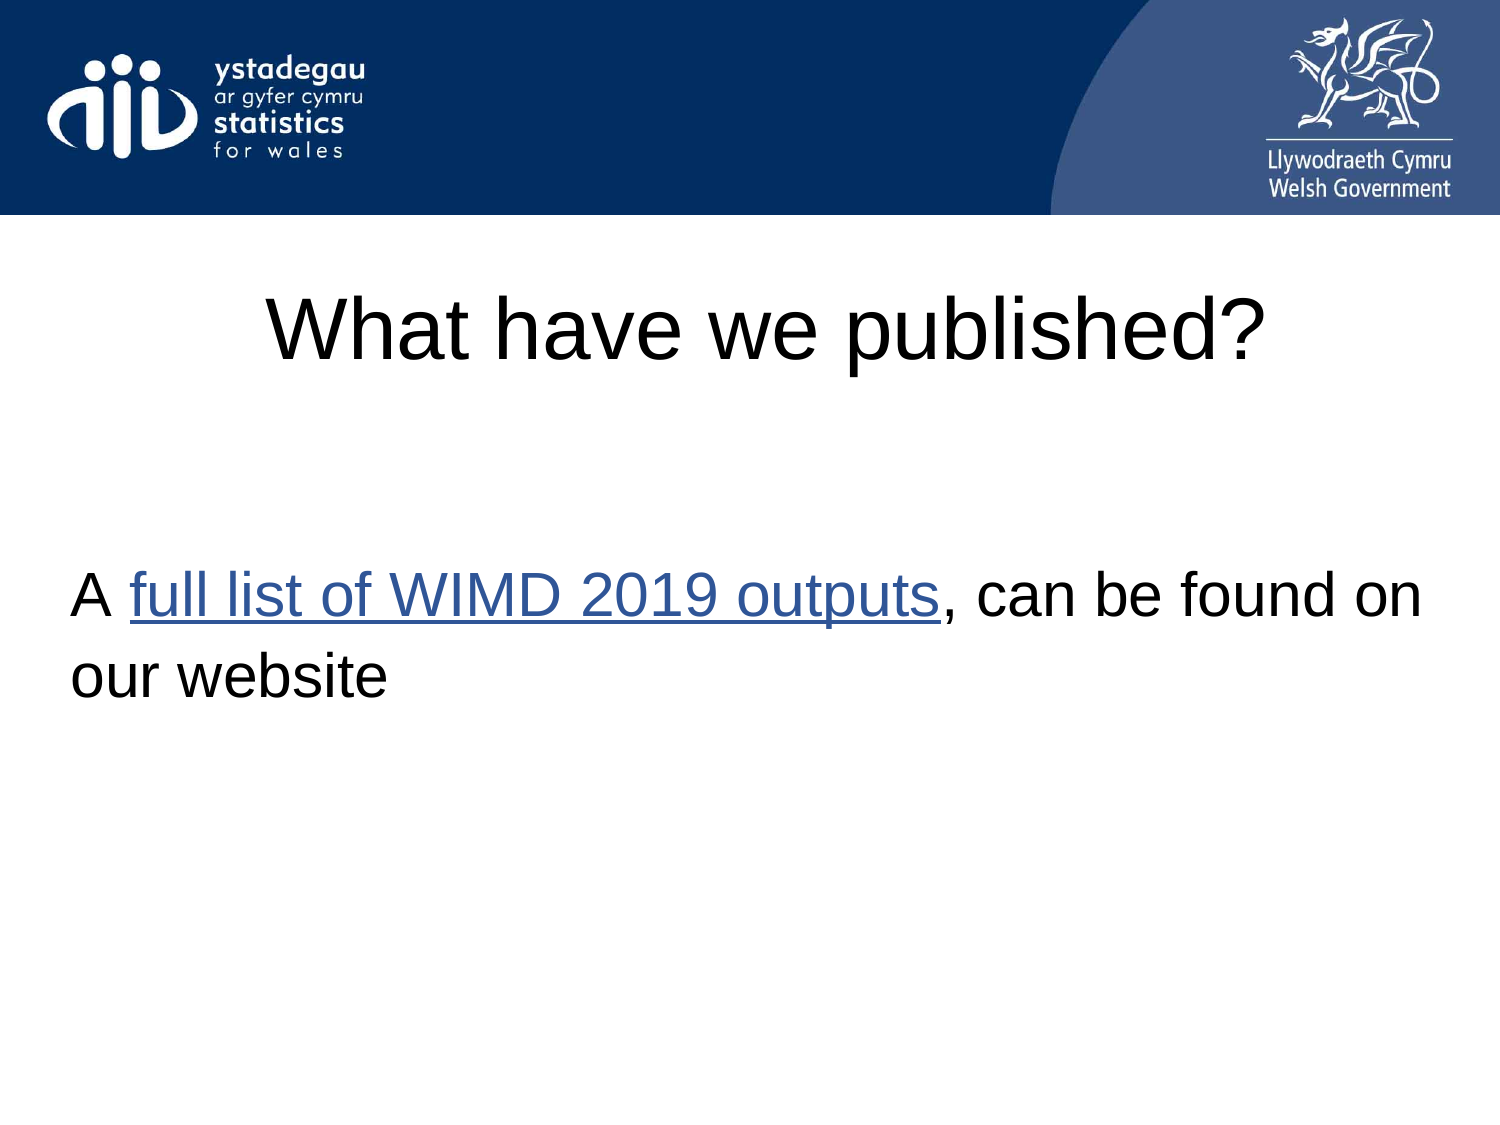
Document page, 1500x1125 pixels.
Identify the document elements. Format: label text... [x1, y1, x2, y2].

text_box What have we published? [56, 257, 1479, 384]
text_box A full list of WIMD 2019 outputs, can be found on our website [56, 542, 1479, 717]
picture [0, 0, 1500, 215]
